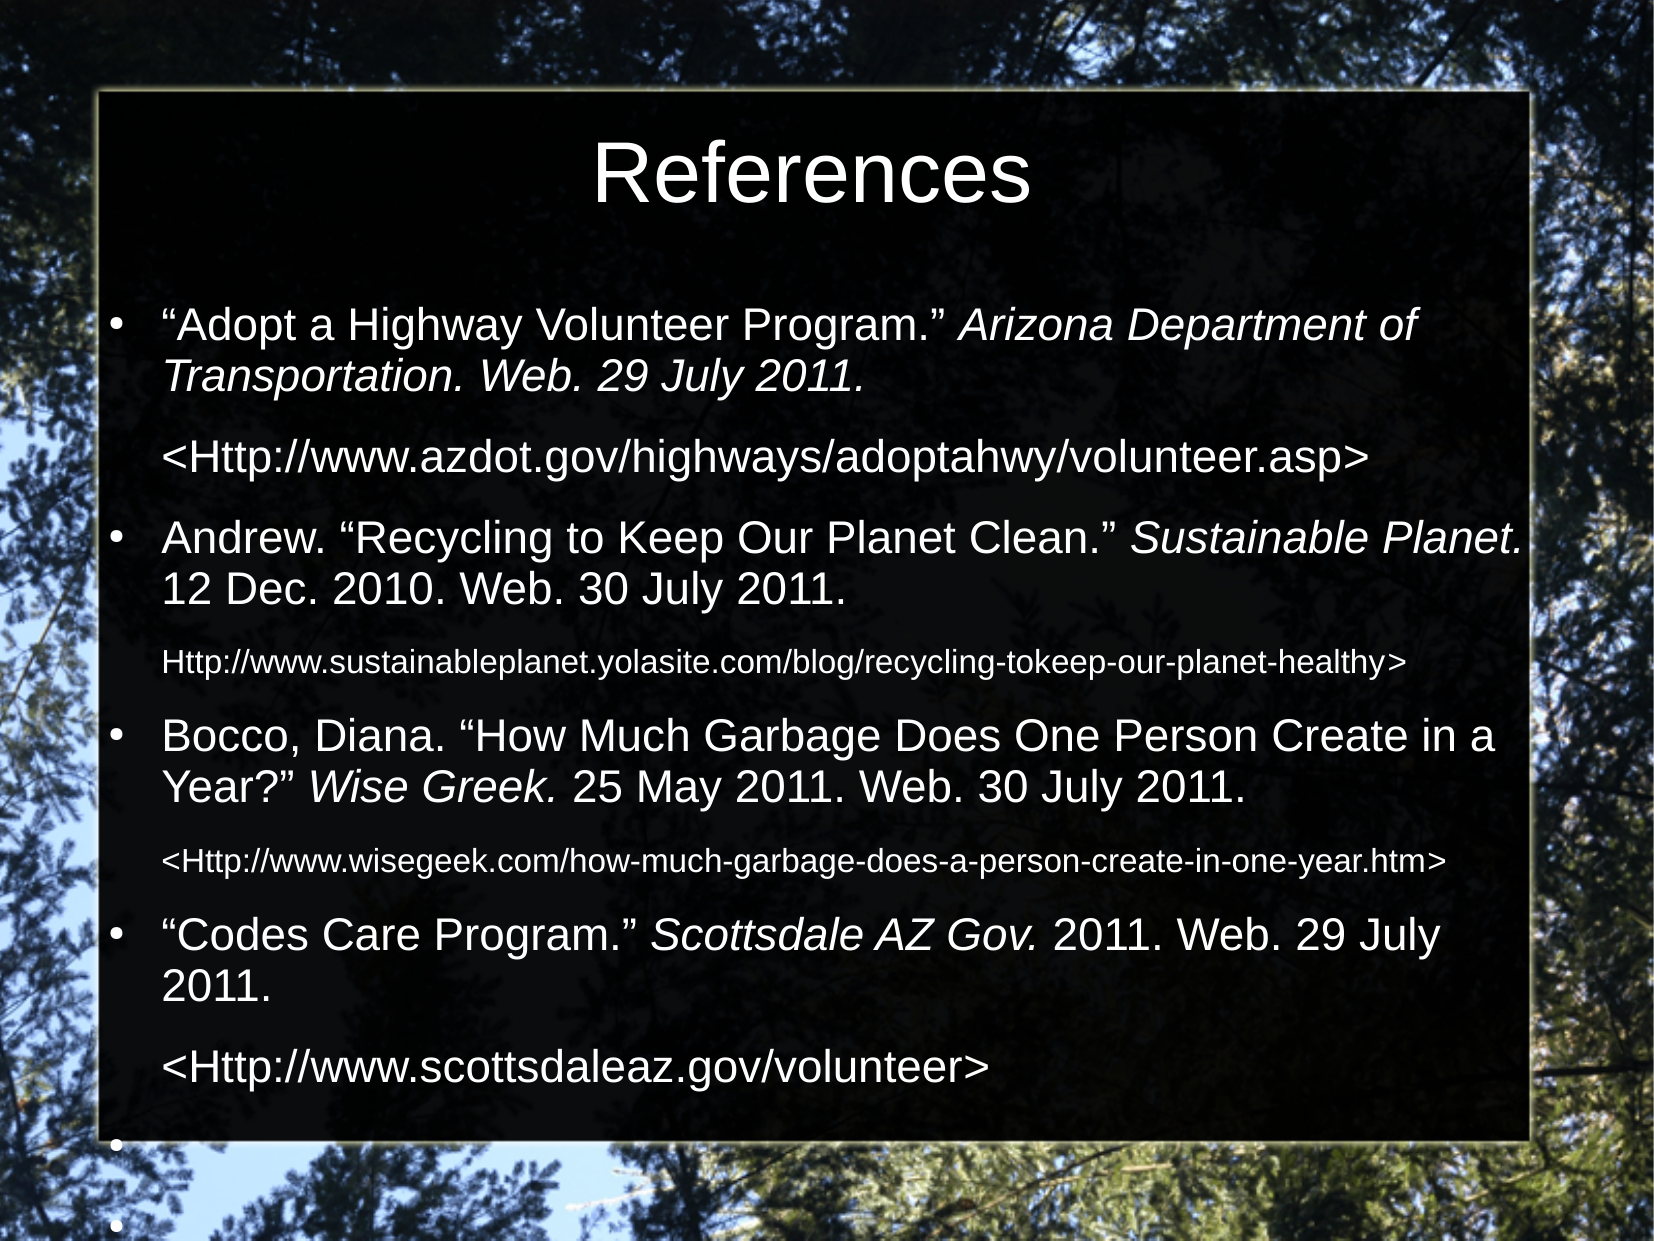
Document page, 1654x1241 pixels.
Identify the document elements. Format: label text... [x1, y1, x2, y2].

picture [0, 0, 1654, 1241]
title References [88, 88, 1536, 257]
list “Adopt a Highway Volunteer Program.” Arizona Department of Transportation. Web. 29 July 2011. <Http://www.azdot.gov/highways/adoptahwy/volunteer.asp> Andrew. “Recycling to Keep Our Planet Clean.” Sustainable Planet. 12 Dec. 2010. Web. 30 July 2011. Http://www.sustainableplanet.yolasite.com/blog/recycling-tokeep-our-planet-healthy> Bocco, Diana. “How Much Garbage Does One Person Create in a Year?” Wise Greek. 25 May 2011. Web. 30 July 2011. <Http://www.wisegeek.com/how-much-garbage-does-a-person-create-in-one-year.htm> “Codes Care Program.” Scottsdale AZ Gov. 2011. Web. 29 July 2011. <Http://www.scottsdaleaz.gov/volunteer> [90, 218, 1538, 1241]
